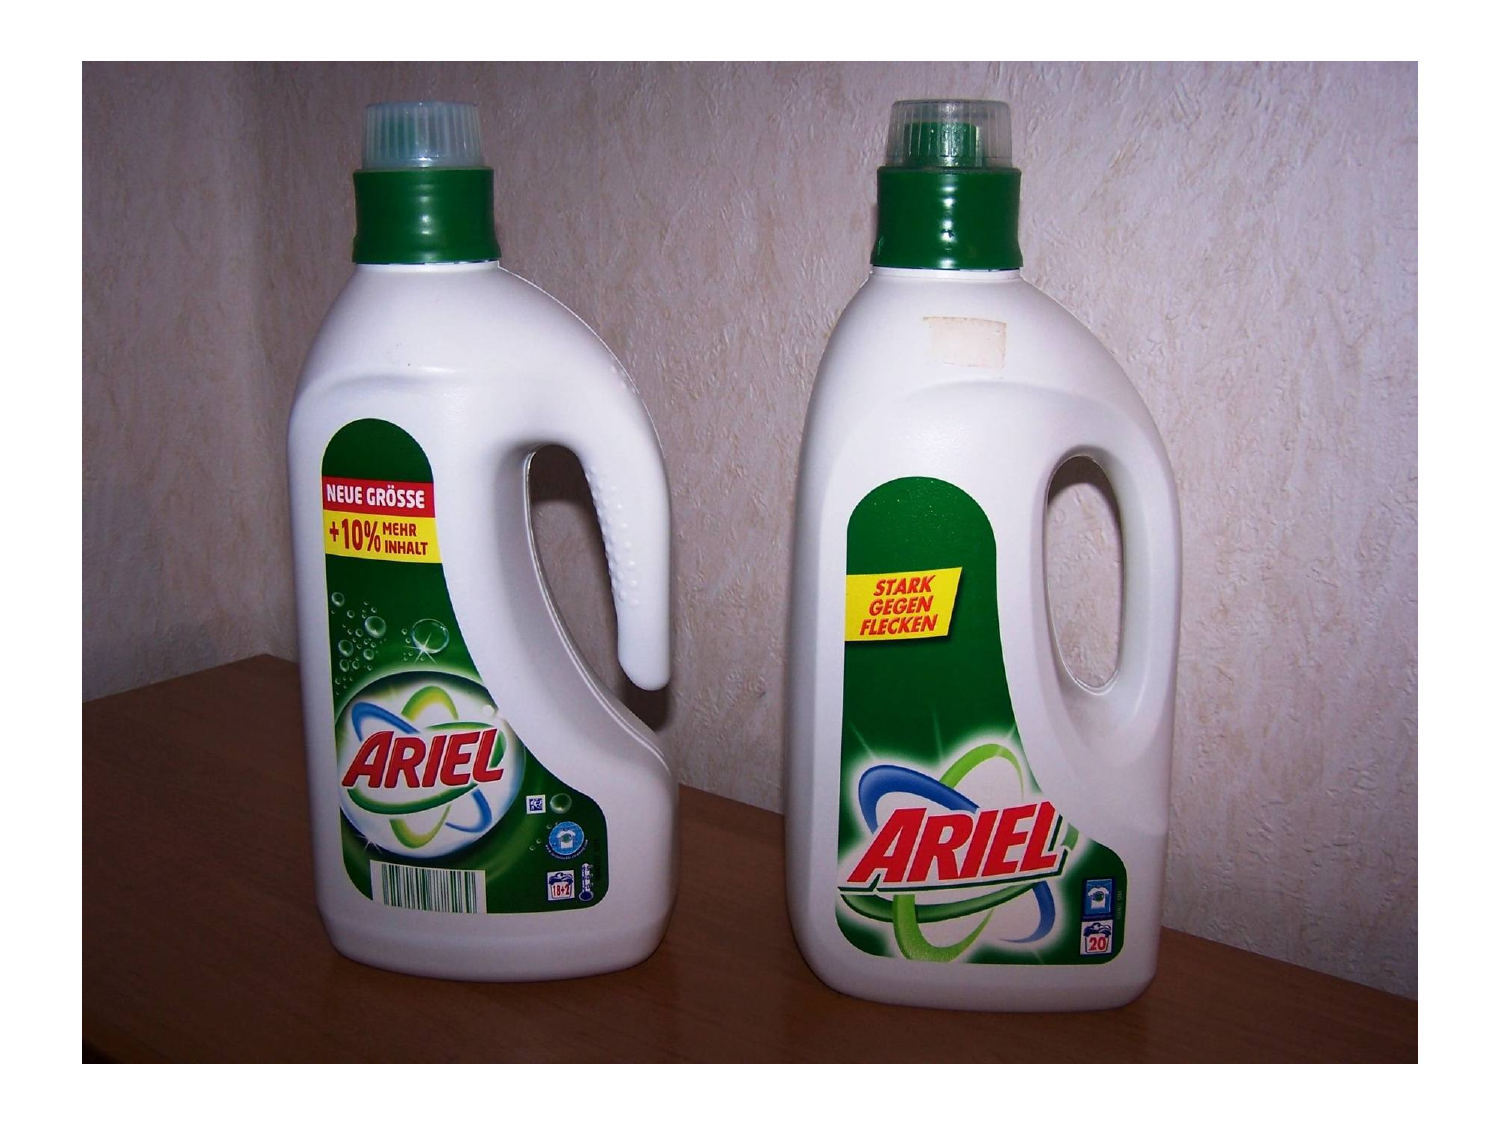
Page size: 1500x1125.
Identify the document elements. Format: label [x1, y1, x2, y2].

picture [82, 61, 1418, 1064]
